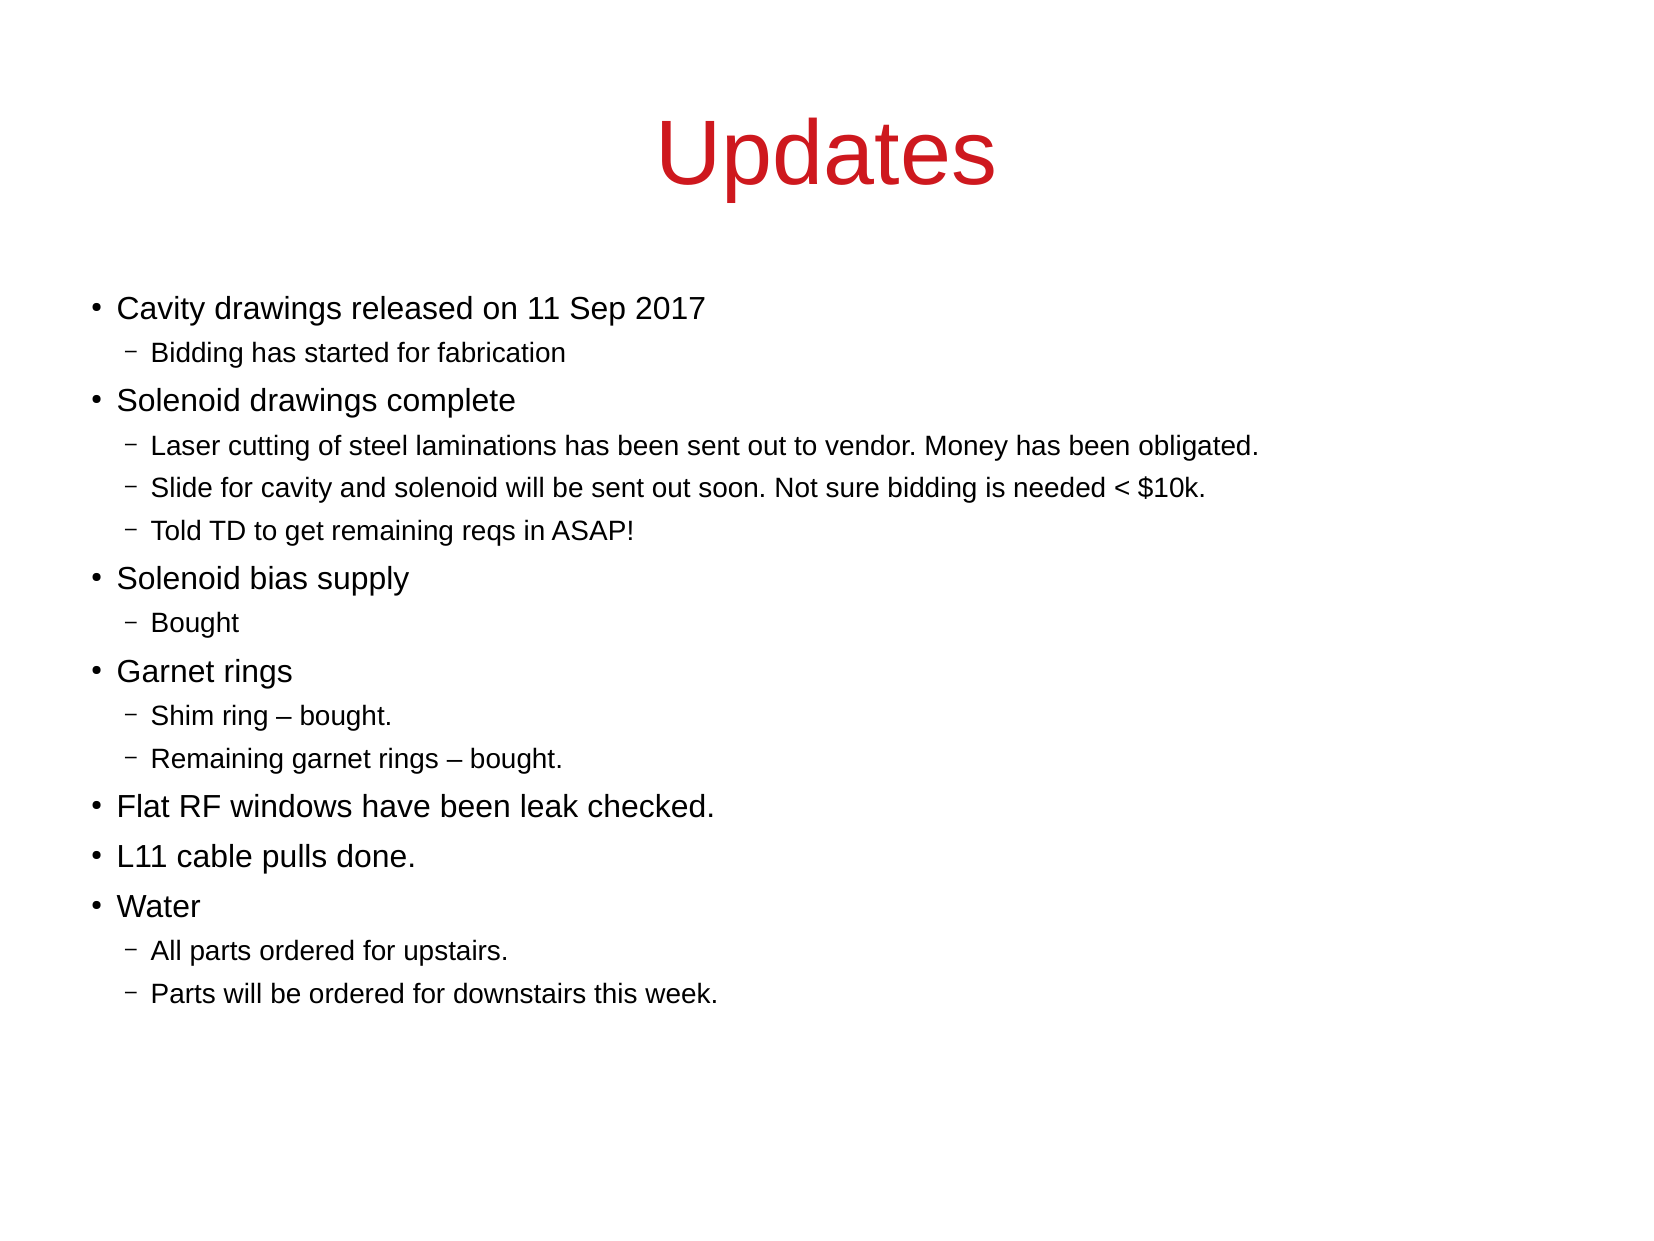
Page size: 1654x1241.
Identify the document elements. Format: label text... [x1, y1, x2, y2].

title Updates [82, 49, 1571, 257]
list Cavity drawings released on 11 Sep 2017 Bidding has started for fabrication Solenoid drawings complete Laser cutting of steel laminations has been sent out to vendor. Money has been obligated. Slide for cavity and solenoid will be sent out soon. Not sure bidding is needed < $10k. Told TD to get remaining reqs in ASAP! Solenoid bias supply Bought Garnet rings Shim ring – bought. Remaining garnet rings – bought. Flat RF windows have been leak checked. L11 cable pulls done. Water All parts ordered for upstairs. Parts will be ordered for downstairs this week. [82, 290, 1571, 1010]
